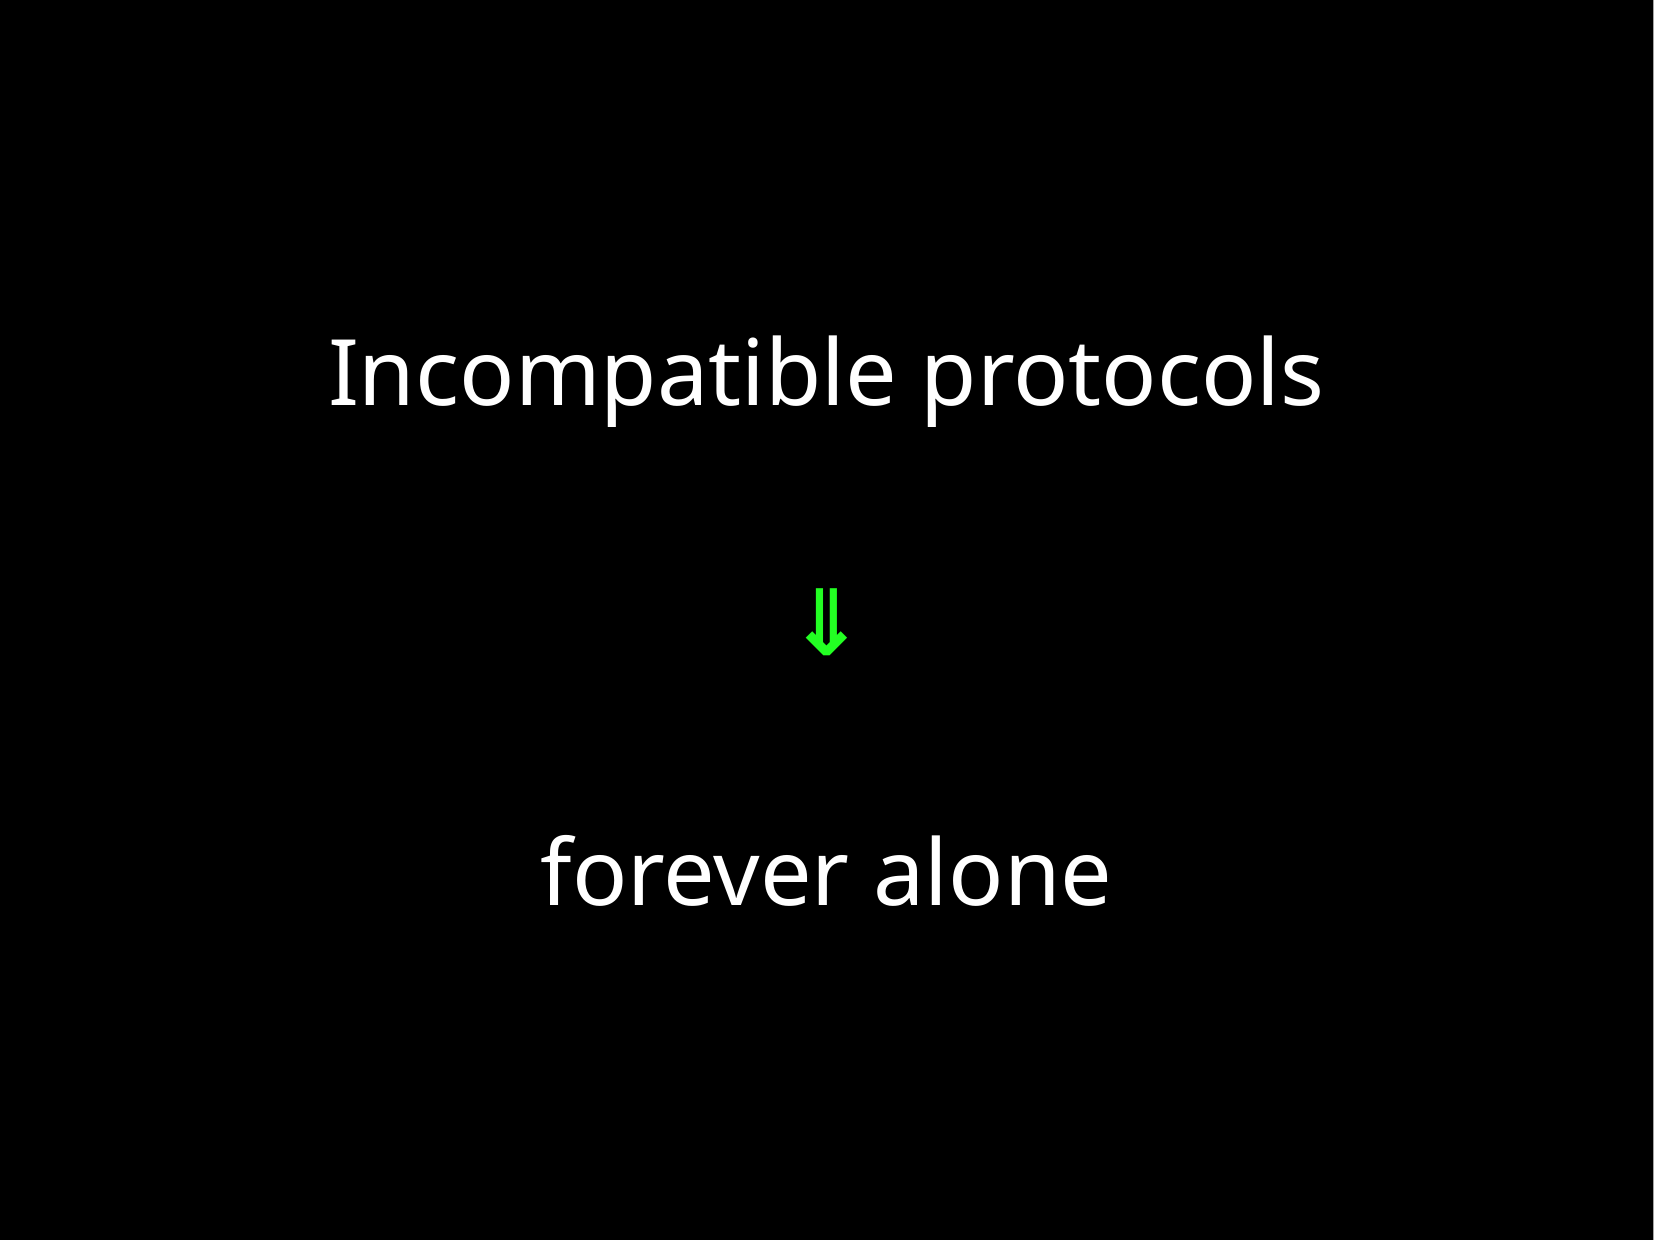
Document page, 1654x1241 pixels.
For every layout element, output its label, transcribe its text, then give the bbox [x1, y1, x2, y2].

title Incompatible protocols ⇓ forever alone [82, 362, 1571, 879]
